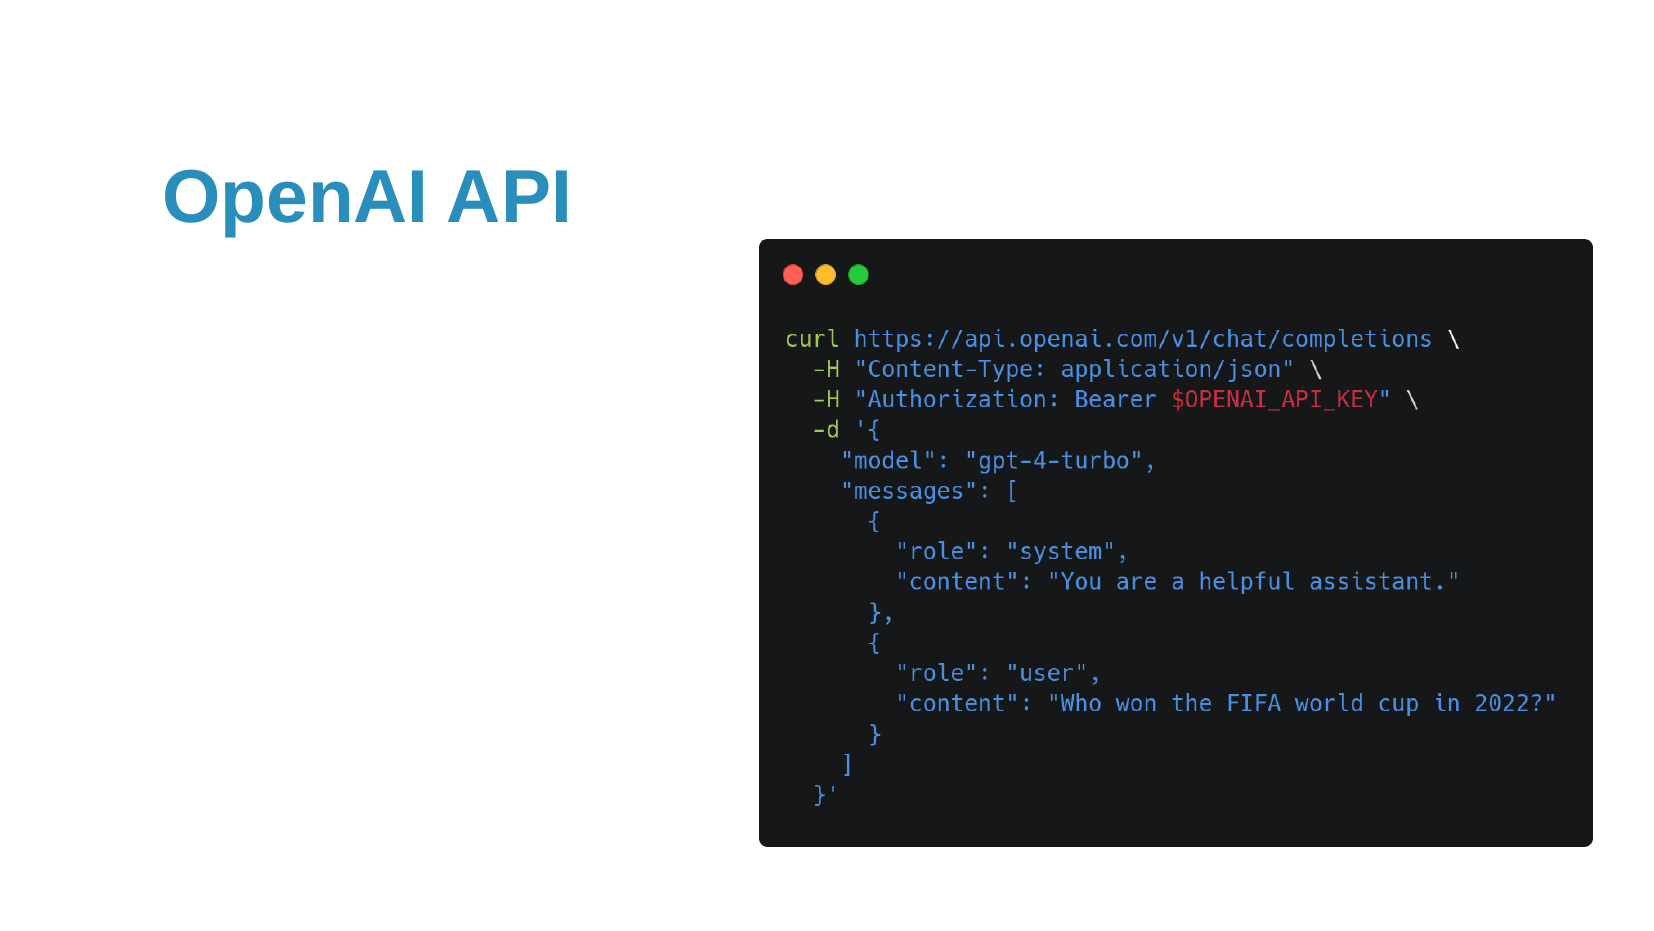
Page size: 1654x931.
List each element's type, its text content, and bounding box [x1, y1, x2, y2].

picture [667, 147, 1654, 931]
text_box OpenAI API [147, 147, 667, 331]
